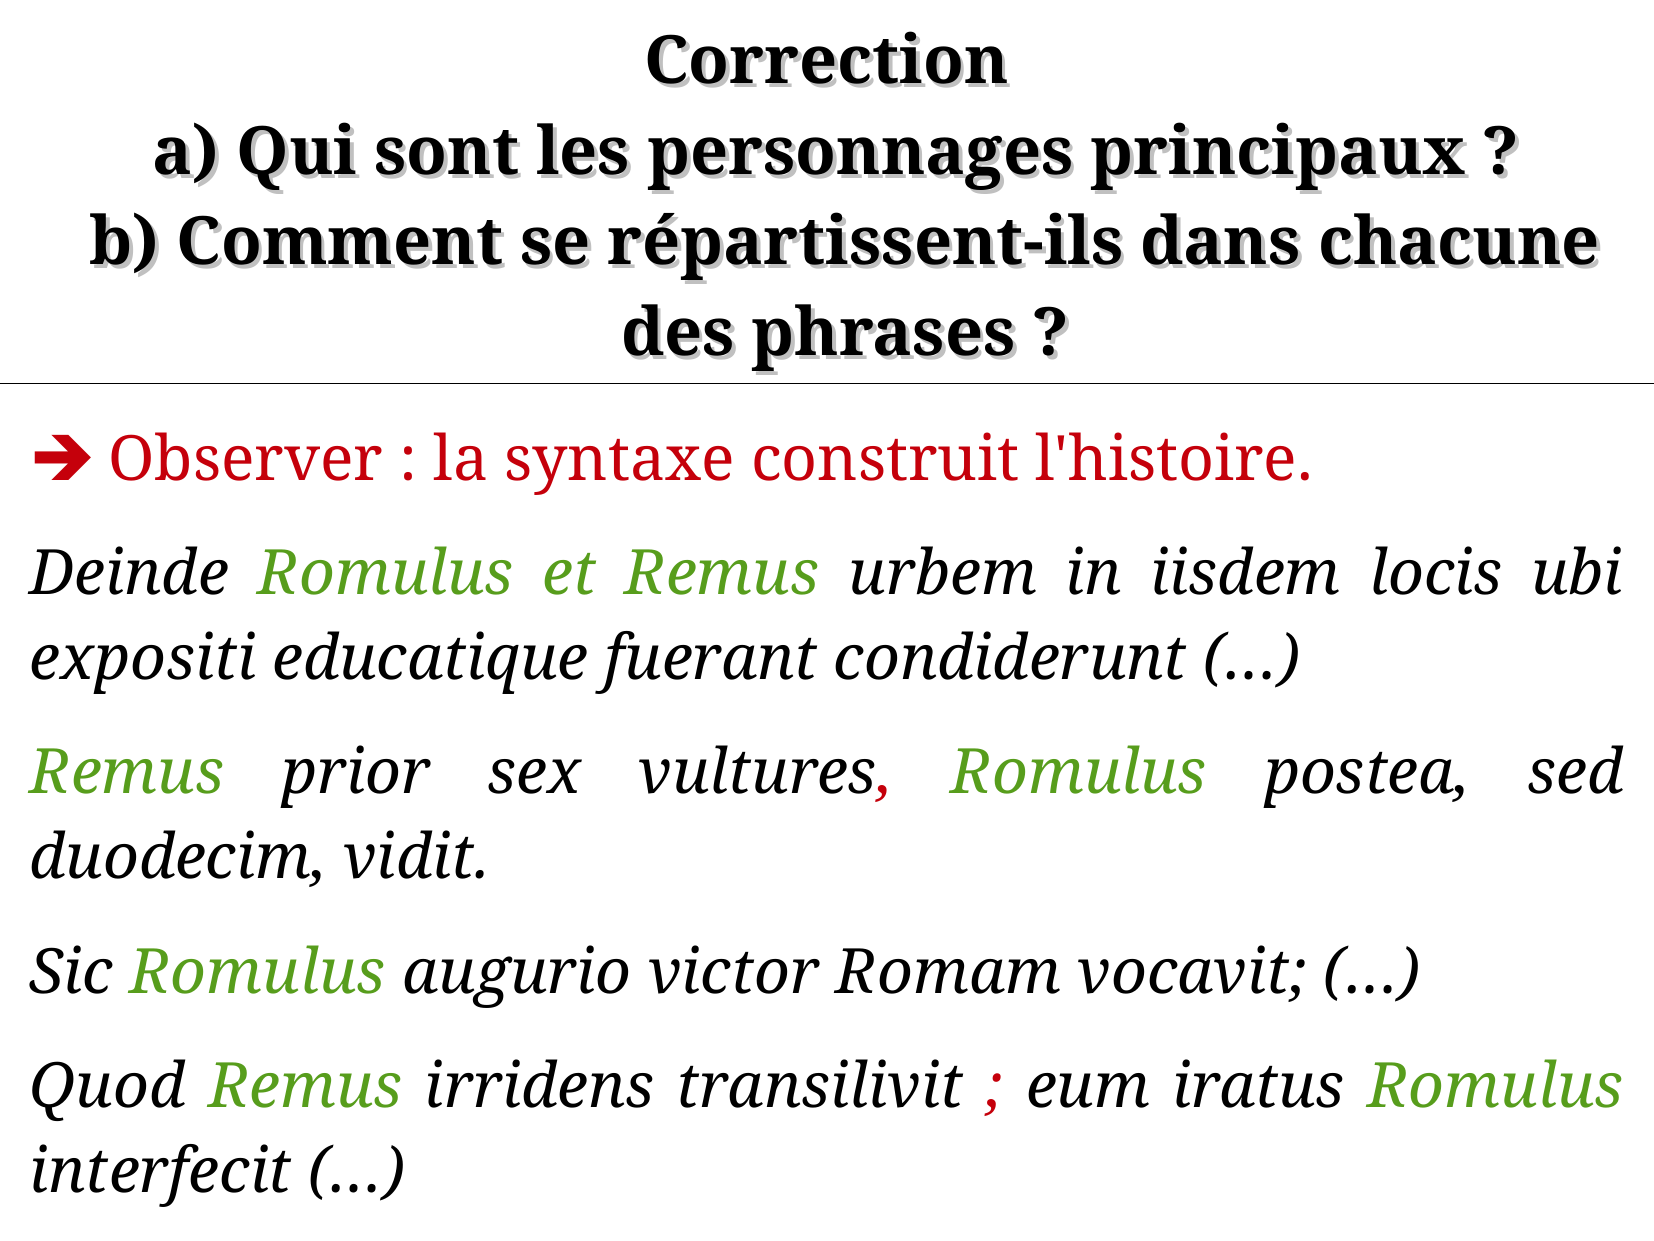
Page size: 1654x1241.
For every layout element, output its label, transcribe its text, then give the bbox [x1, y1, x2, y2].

title Correction a) Qui sont les personnages principaux ? b) Comment se répartissent-ils dans chacune des phrases ? [0, 41, 1654, 346]
list  Observer : la syntaxe construit l'histoire. Deinde Romulus et Remus urbem in iisdem locis ubi expositi educatique fuerant condiderunt (…) Remus prior sex vultures, Romulus postea, sed duodecim, vidit. Sic Romulus augurio victor Romam vocavit; (…) Quod Remus irridens transilivit ; eum iratus Romulus interfecit (…) Ita solus potitus est imperio Romulus. [29, 413, 1625, 1241]
